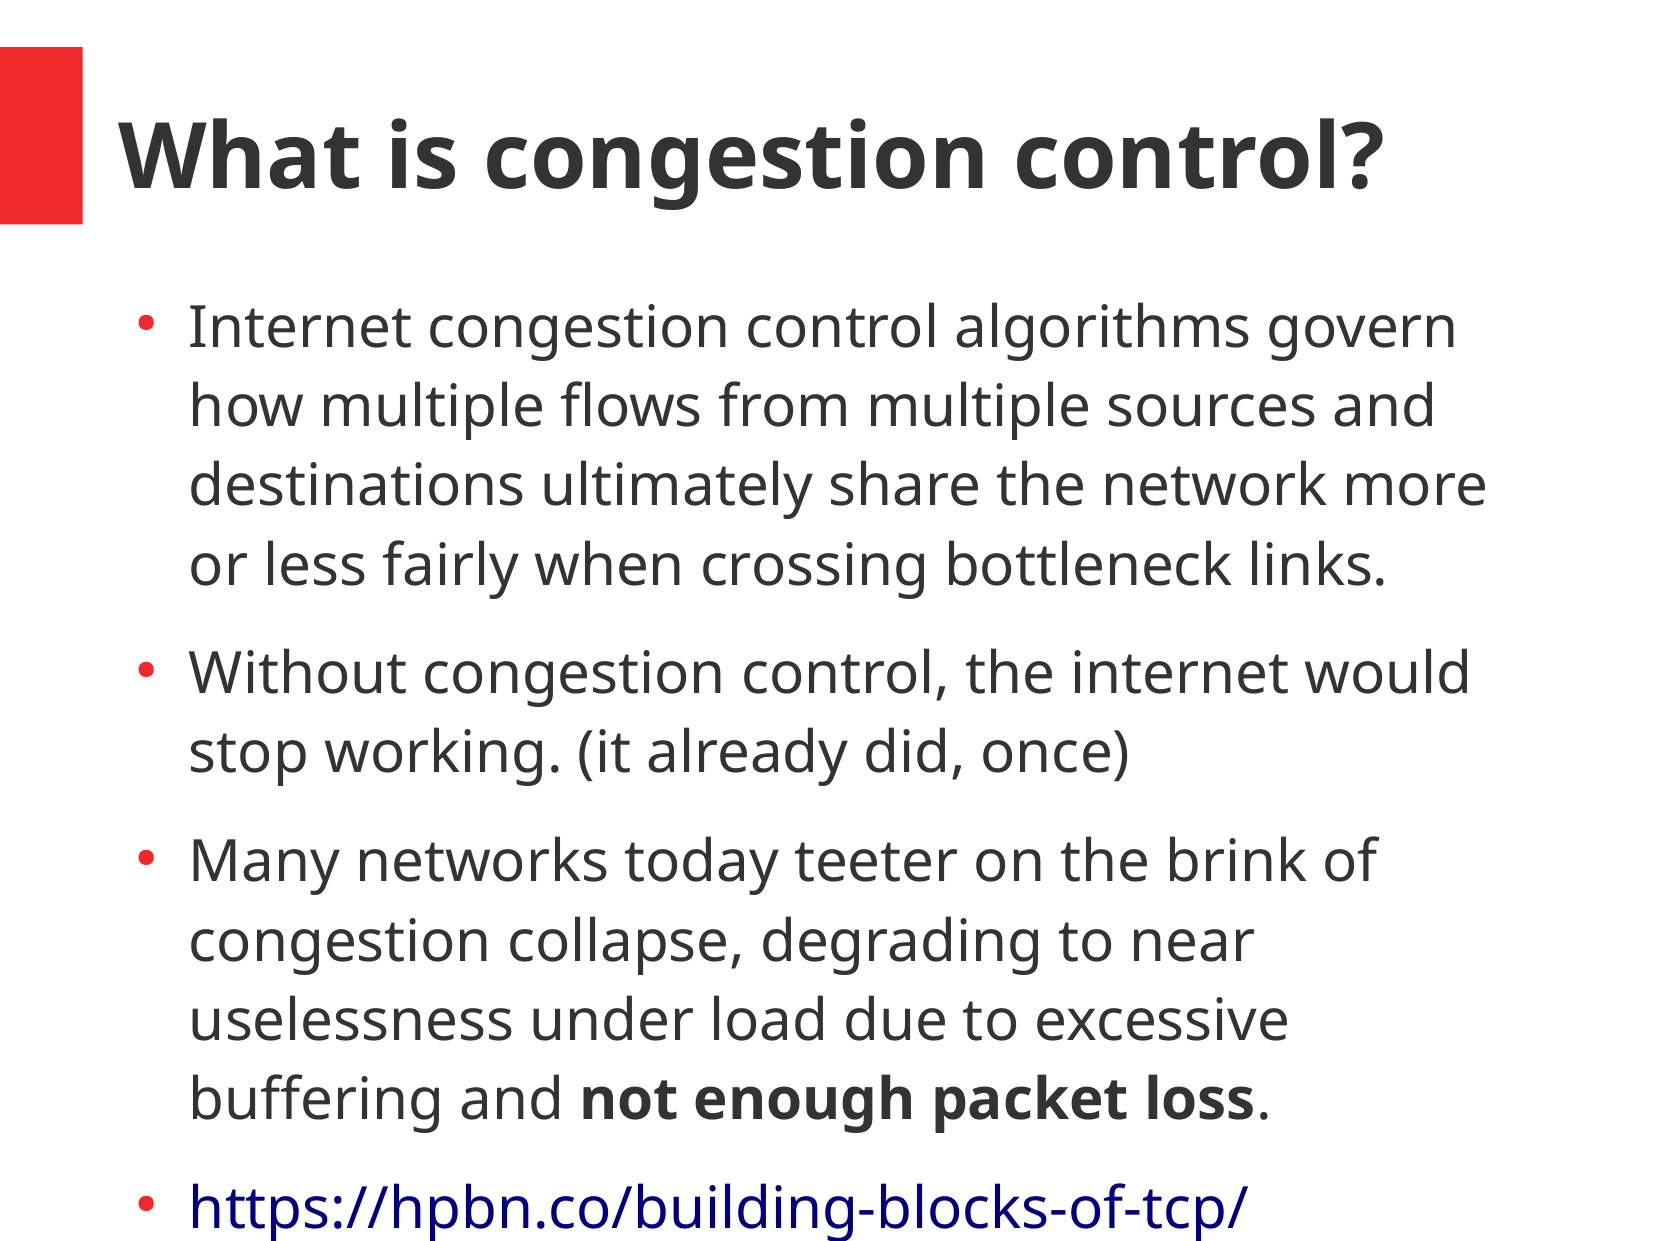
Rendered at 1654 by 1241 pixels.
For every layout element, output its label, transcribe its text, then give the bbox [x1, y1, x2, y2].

list Internet congestion control algorithms govern how multiple flows from multiple sources and destinations ultimately share the network more or less fairly when crossing bottleneck links. Without congestion control, the internet would stop working. (it already did, once) Many networks today teeter on the brink of congestion collapse, degrading to near uselessness under load due to excessive buffering and not enough packet loss. https://hpbn.co/building-blocks-of-tcp/ [118, 285, 1536, 1066]
title What is congestion control? [118, 49, 1571, 257]
